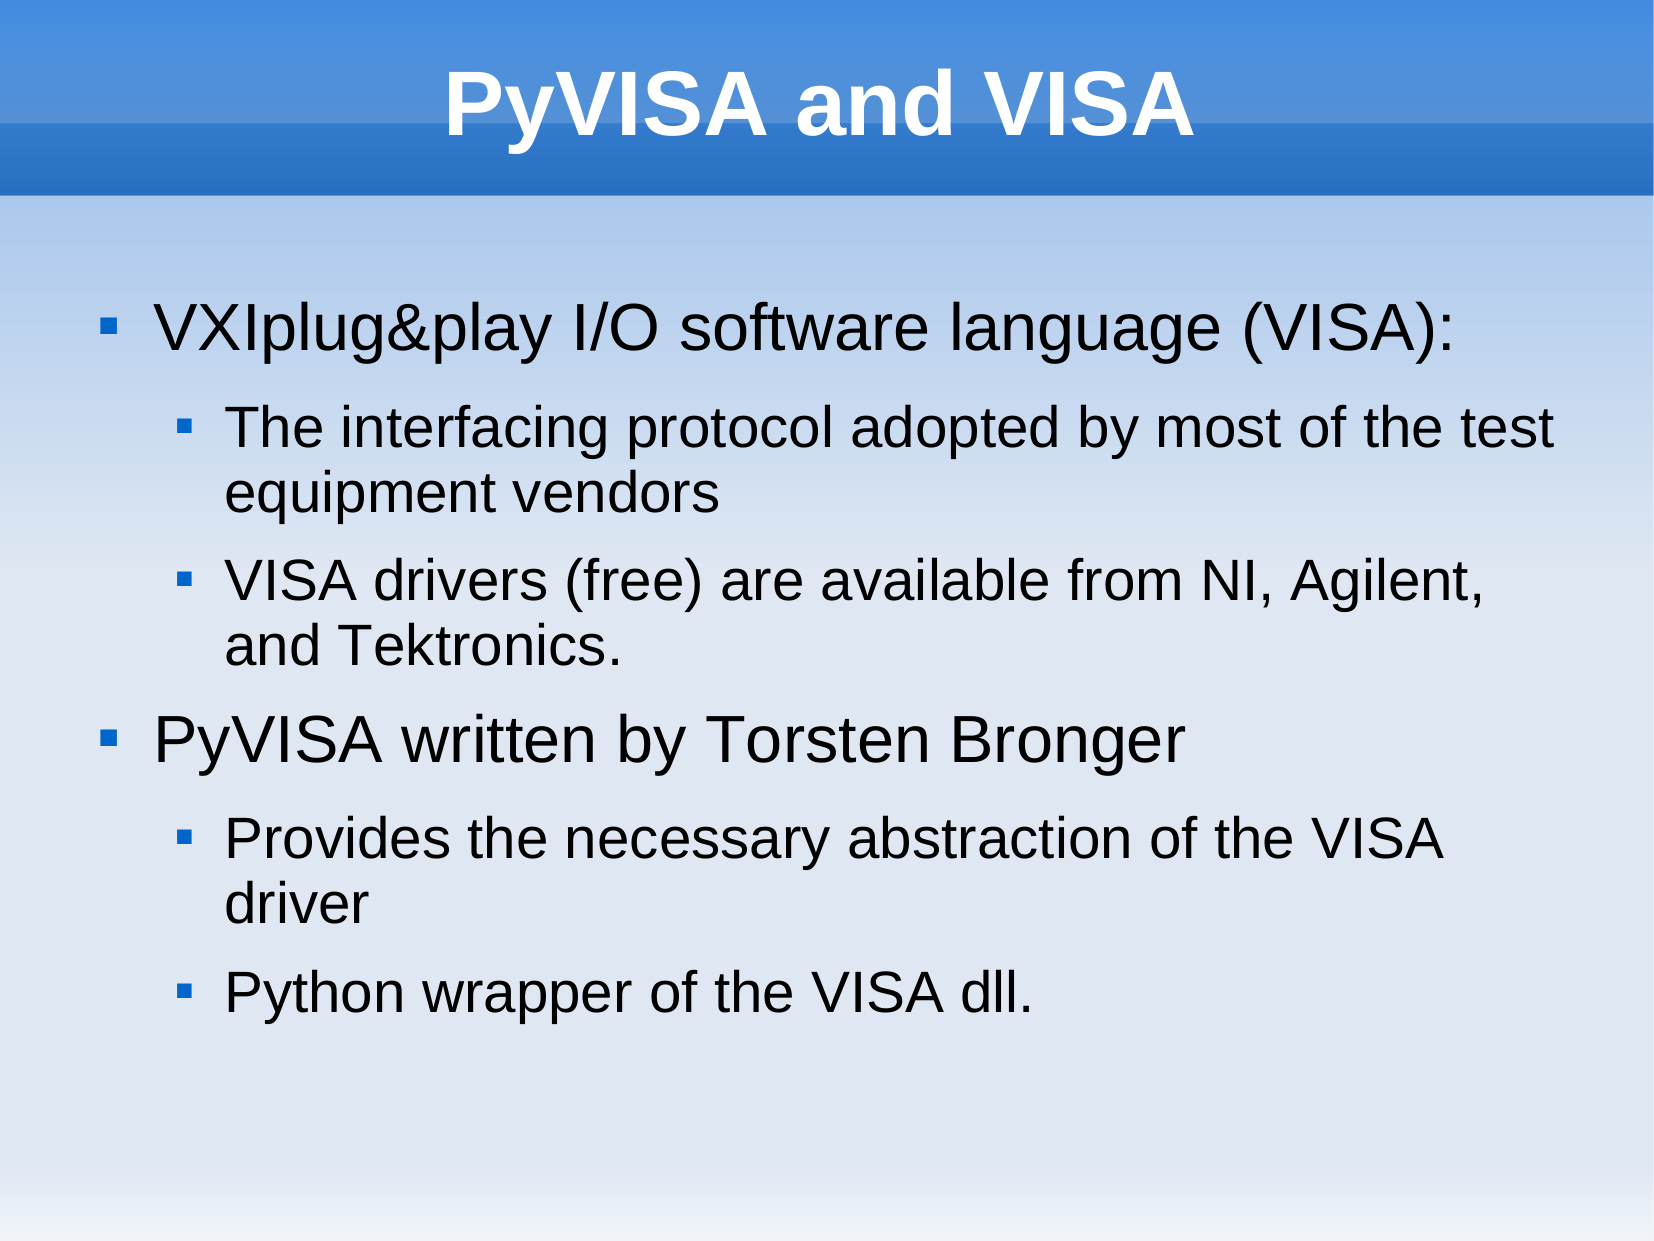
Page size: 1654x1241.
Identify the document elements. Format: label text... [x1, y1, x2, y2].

title PyVISA and VISA [76, 0, 1565, 208]
picture [0, 0, 1654, 1241]
list VXIplug&play I/O software language (VISA): The interfacing protocol adopted by most of the test equipment vendors VISA drivers (free) are available from NI, Agilent, and Tektronics. PyVISA written by Torsten Bronger Provides the necessary abstraction of the VISA driver Python wrapper of the VISA dll. [82, 290, 1571, 1109]
